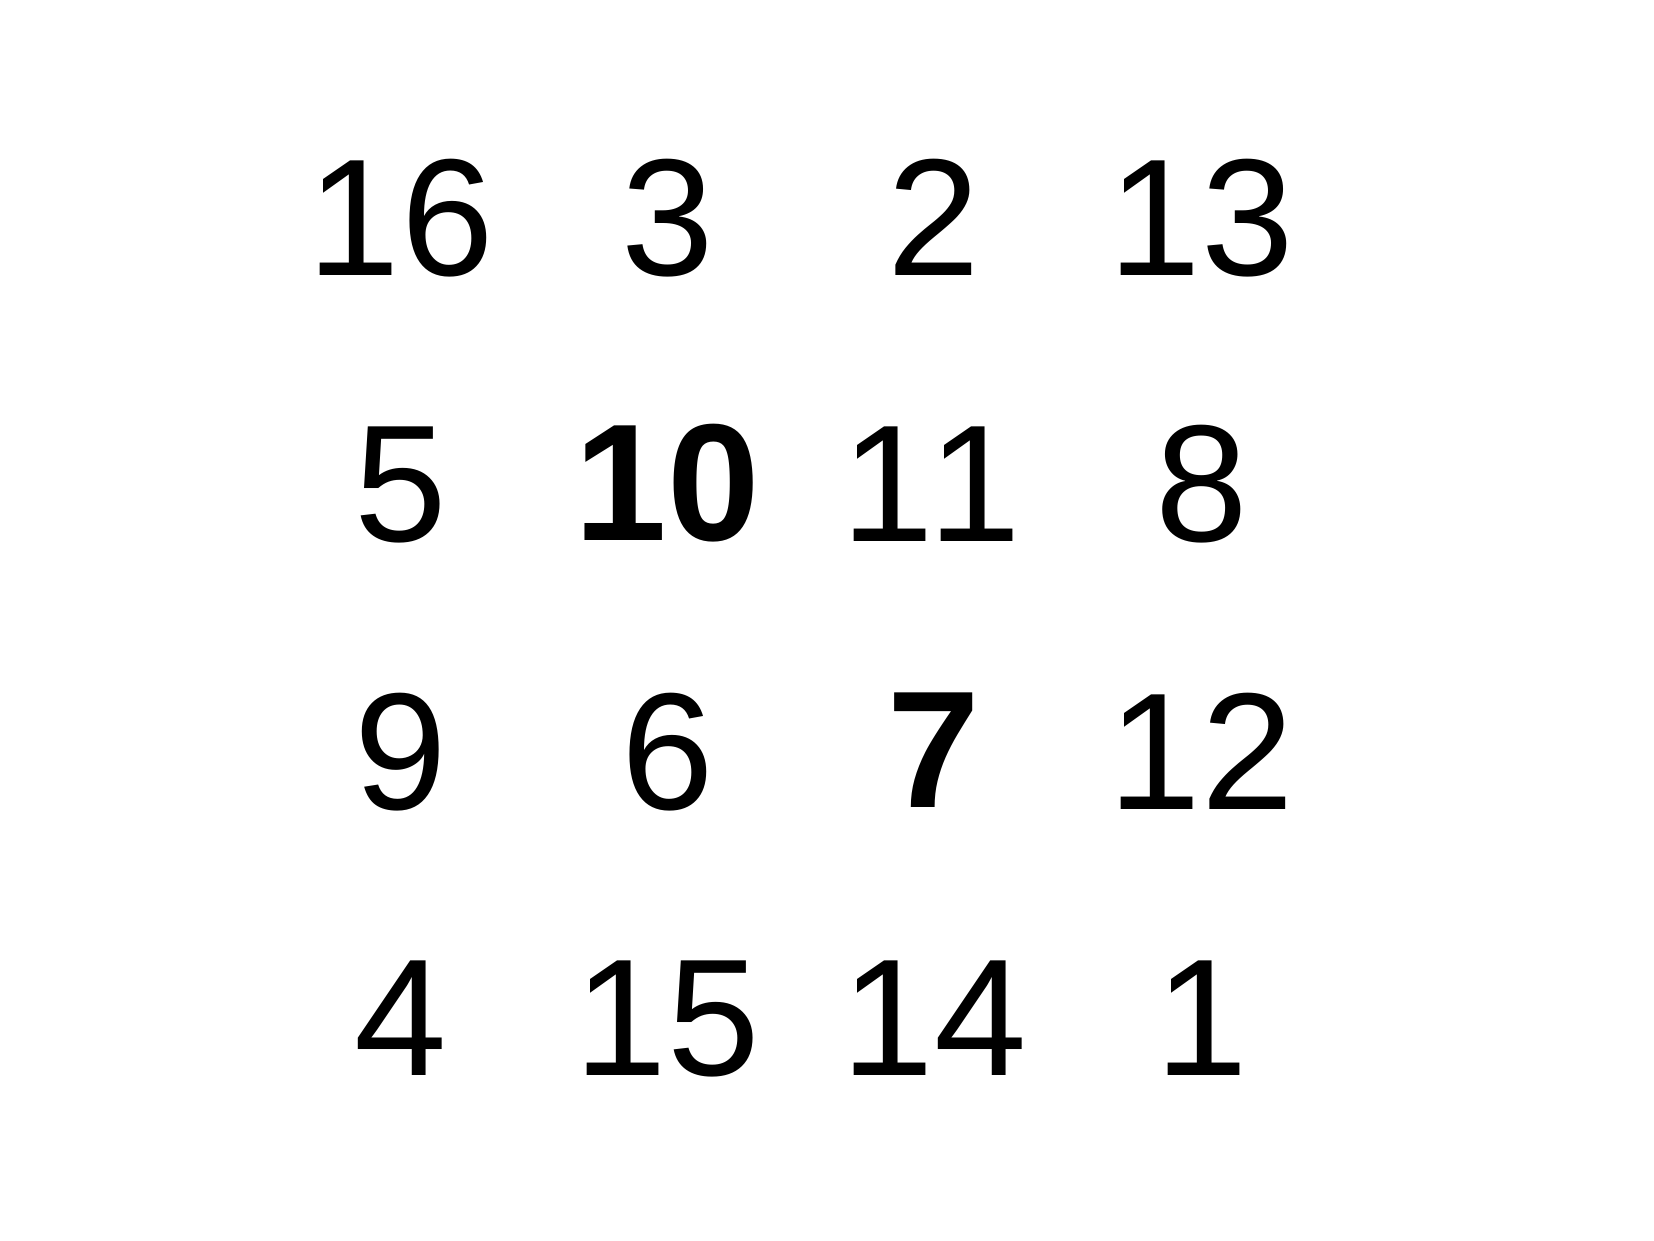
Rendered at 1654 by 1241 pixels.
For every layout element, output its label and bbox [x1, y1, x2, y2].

chart [267, 45, 1338, 1196]
